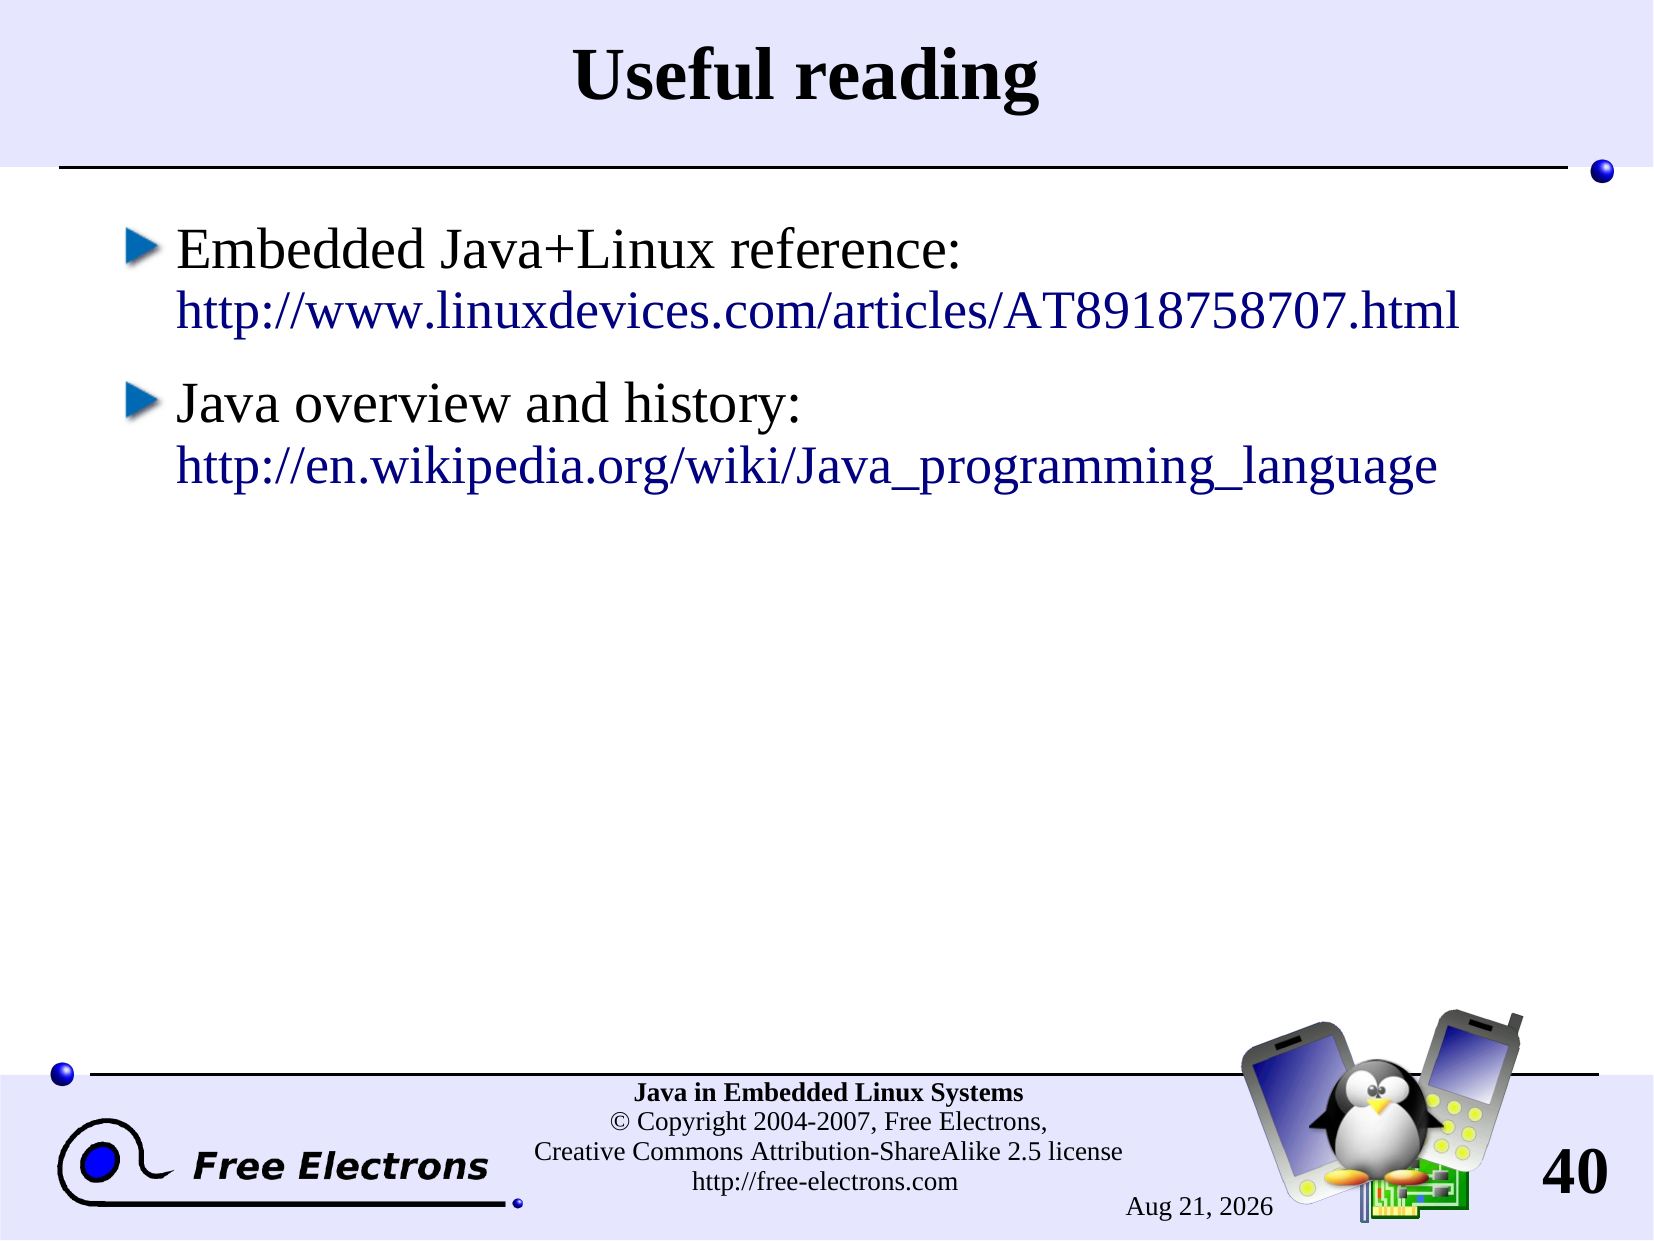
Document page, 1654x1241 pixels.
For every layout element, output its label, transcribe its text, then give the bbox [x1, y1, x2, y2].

picture [50, 1107, 527, 1216]
title Useful reading [60, 25, 1551, 124]
list Embedded Java+Linux reference: http://www.linuxdevices.com/articles/AT8918758707.html Java overview and history: http://en.wikipedia.org/wiki/Java_programming_language [105, 216, 1518, 1066]
picture [1231, 1007, 1538, 1241]
